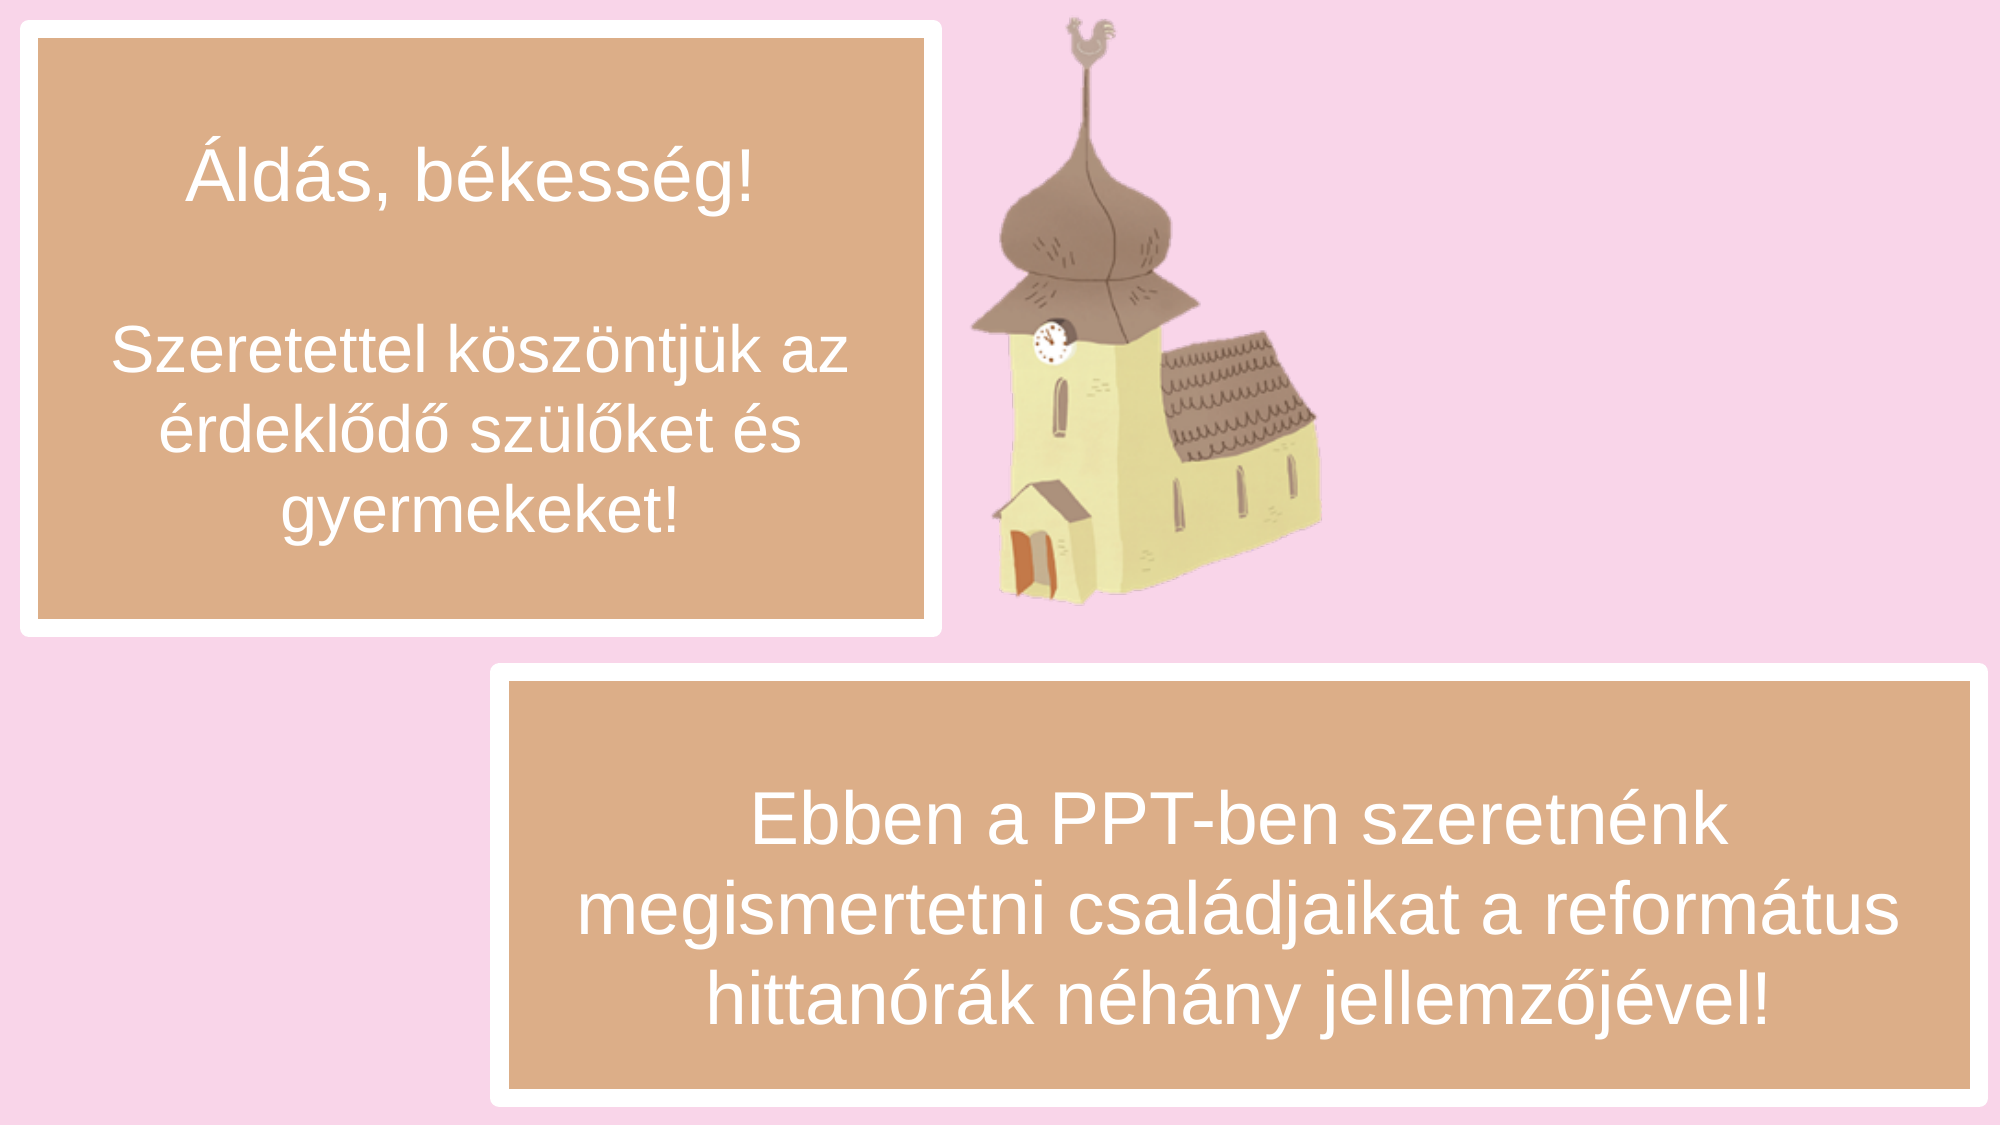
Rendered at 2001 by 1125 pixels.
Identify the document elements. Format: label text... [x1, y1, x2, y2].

picture [965, 5, 1357, 639]
text_box Ebben a PPT-ben szeretnénk megismertetni családjaikat a református hittanórák néhány jellemzőjével! [499, 672, 1980, 1098]
text_box Áldás, békesség! Szeretettel köszöntjük az érdeklődő szülőket és gyermekeket! [28, 28, 934, 628]
